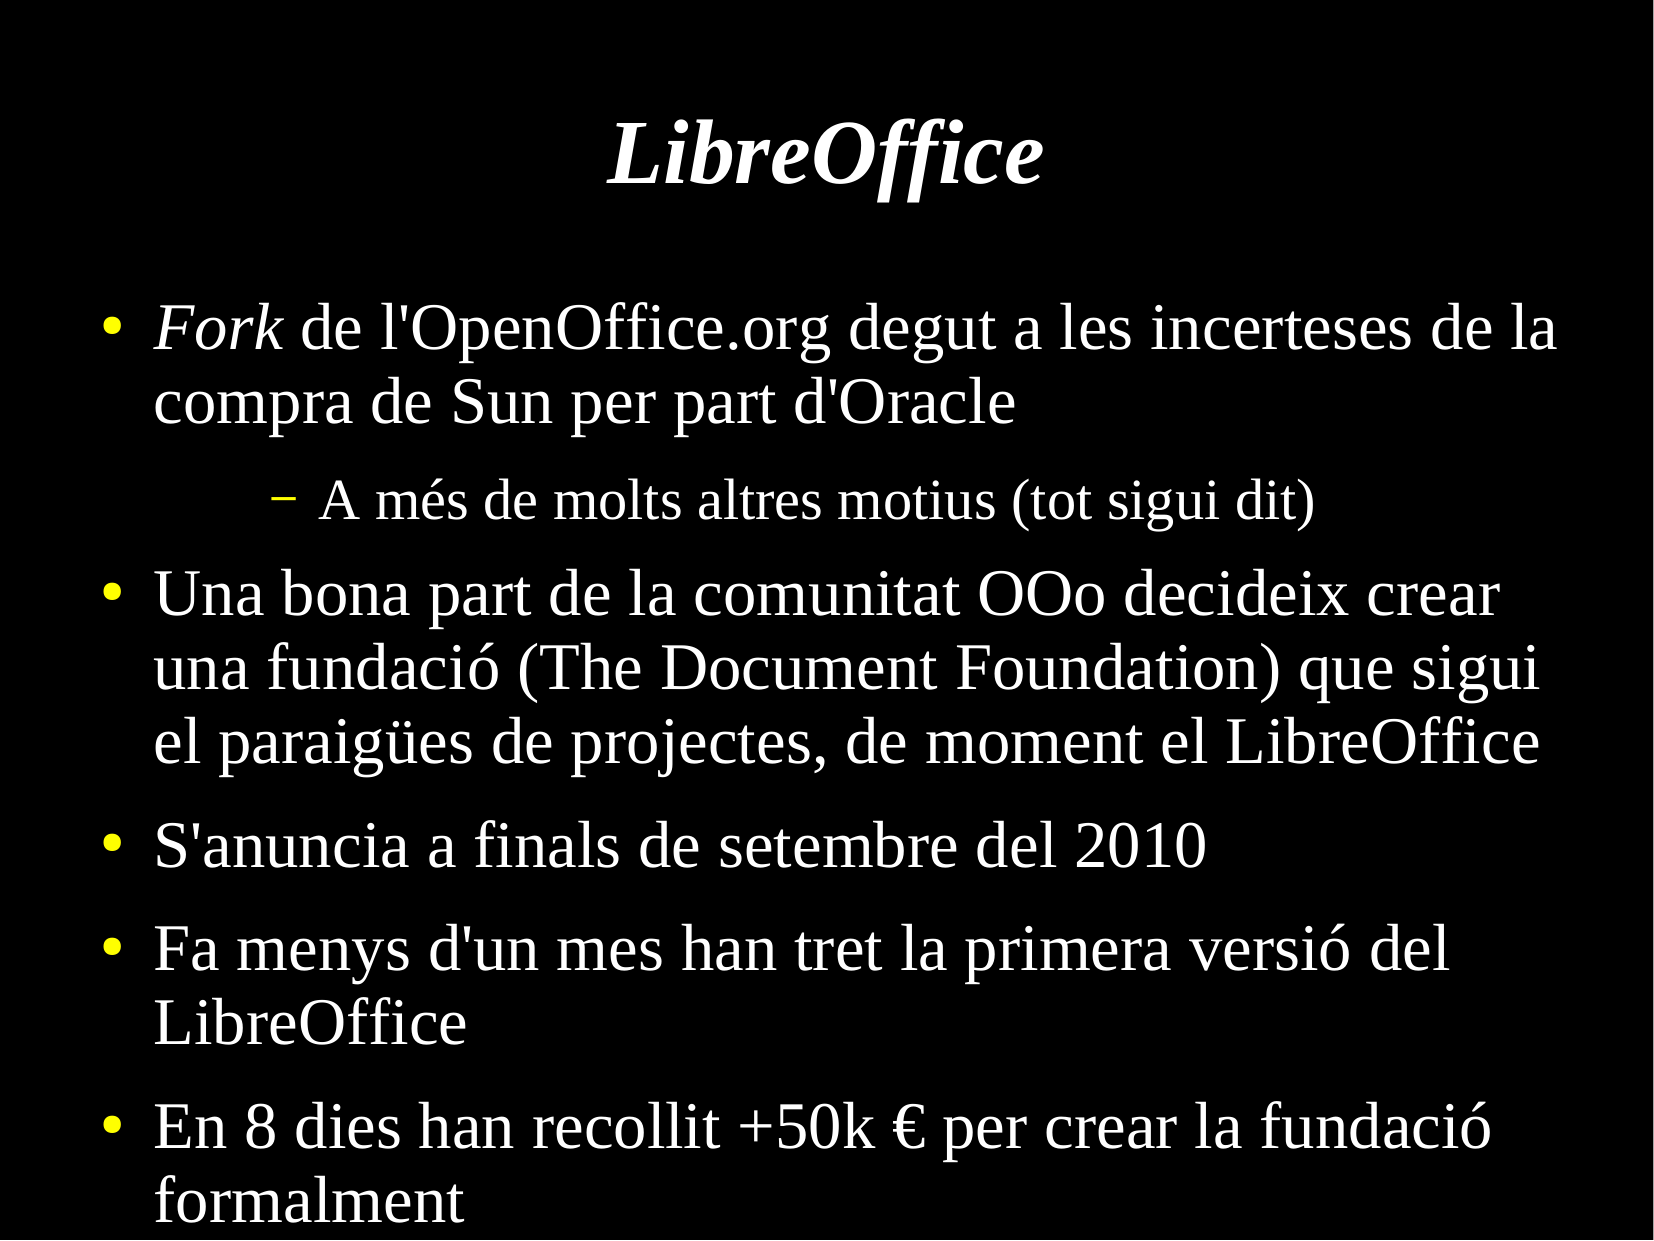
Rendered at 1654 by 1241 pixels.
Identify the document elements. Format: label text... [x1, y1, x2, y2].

title LibreOffice [82, 49, 1571, 257]
list Fork de l'OpenOffice.org degut a les incerteses de la compra de Sun per part d'Oracle A més de molts altres motius (tot sigui dit) Una bona part de la comunitat OOo decideix crear una fundació (The Document Foundation) que sigui el paraigües de projectes, de moment el LibreOffice S'anuncia a finals de setembre del 2010 Fa menys d'un mes han tret la primera versió del LibreOffice En 8 dies han recollit +50k € per crear la fundació formalment [82, 290, 1571, 1238]
